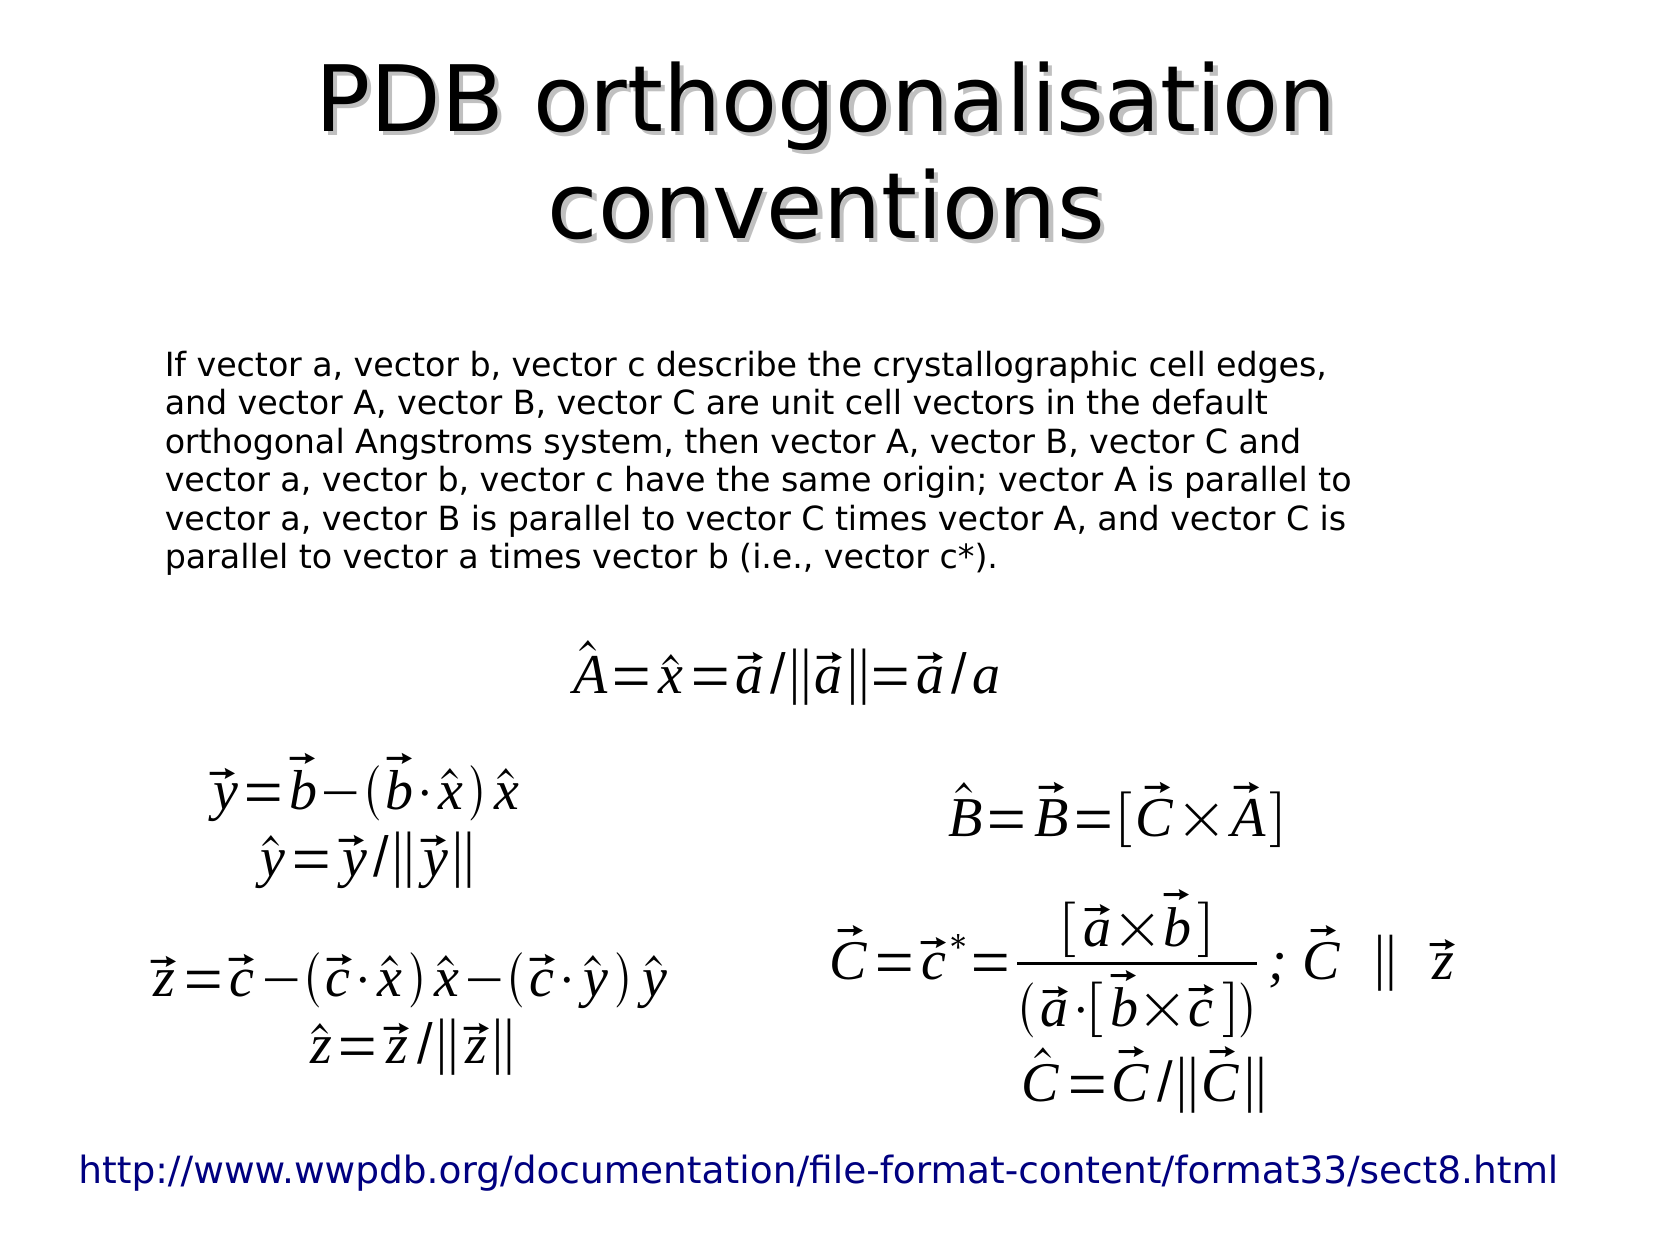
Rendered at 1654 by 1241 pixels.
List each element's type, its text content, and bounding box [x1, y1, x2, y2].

chart [199, 750, 526, 891]
title PDB orthogonalisation conventions [82, 45, 1571, 261]
chart [562, 637, 1007, 709]
chart [142, 946, 674, 1079]
text_box http://www.wwpdb.org/documentation/file-format-content/format33/sect8.html [63, 1141, 1576, 1201]
text_box If vector a, vector b, vector c describe the crystallographic cell edges, and vector A, vector B, vector C are unit cell vectors in the default orthogonal Angstroms system, then vector A, vector B, vector C and vector a, vector b, vector c have the same origin; vector A is parallel to vector a, vector B is parallel to vector C times vector A, and vector C is parallel to vector a times vector b (i.e., vector c*). [150, 338, 1395, 584]
chart [822, 886, 1463, 1116]
chart [937, 778, 1292, 850]
